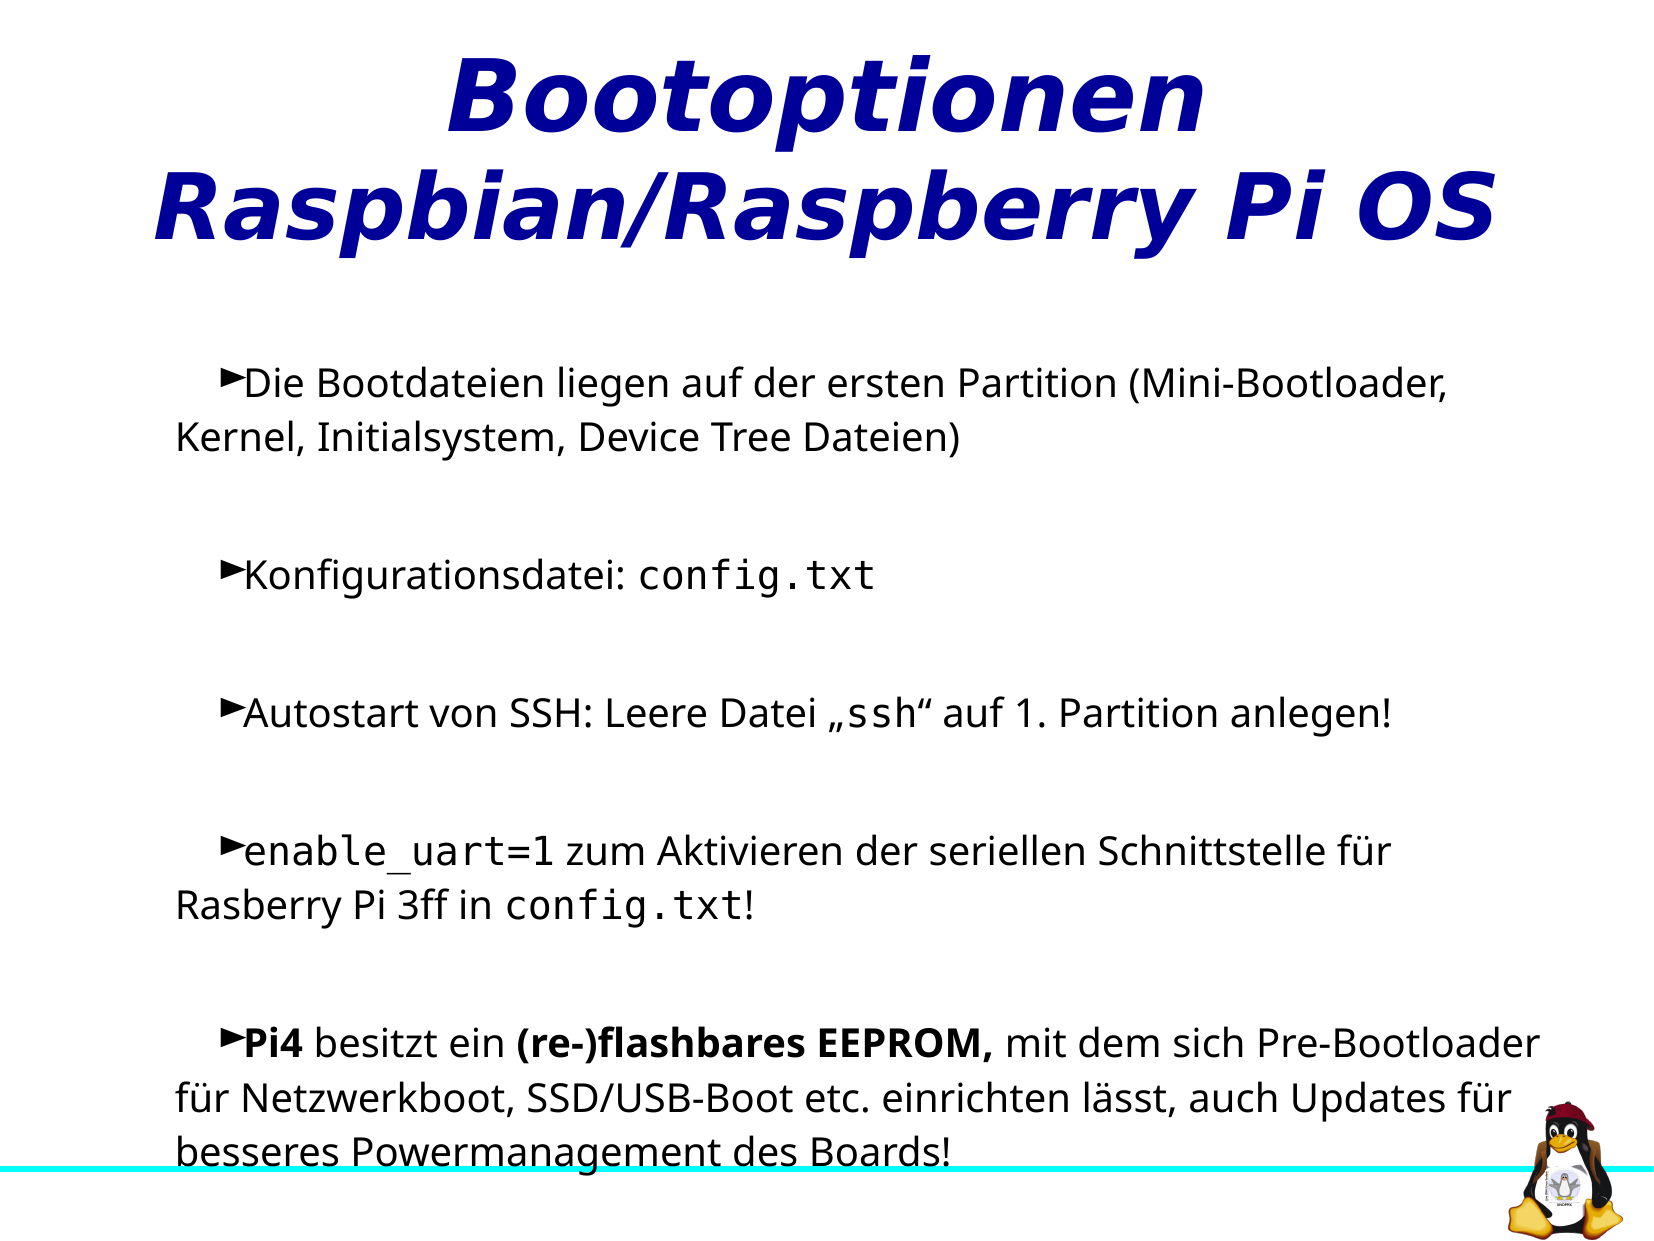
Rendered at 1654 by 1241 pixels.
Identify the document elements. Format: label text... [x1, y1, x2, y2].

list Die Bootdateien liegen auf der ersten Partition (Mini-Bootloader, Kernel, Initialsystem, Device Tree Dateien) Konfigurationsdatei: config.txt Autostart von SSH: Leere Datei „ssh“ auf 1. Partition anlegen! enable_uart=1 zum Aktivieren der seriellen Schnittstelle für Rasberry Pi 3ff in config.txt! Pi4 besitzt ein (re-)flashbares EEPROM, mit dem sich Pre-Bootloader für Netzwerkboot, SSD/USB-Boot etc. einrichten lässt, auch Updates für besseres Powermanagement des Boards! [116, 354, 1556, 1180]
picture [1505, 1100, 1625, 1241]
title Bootoptionen Raspbian/Raspberry Pi OS [121, 38, 1534, 262]
